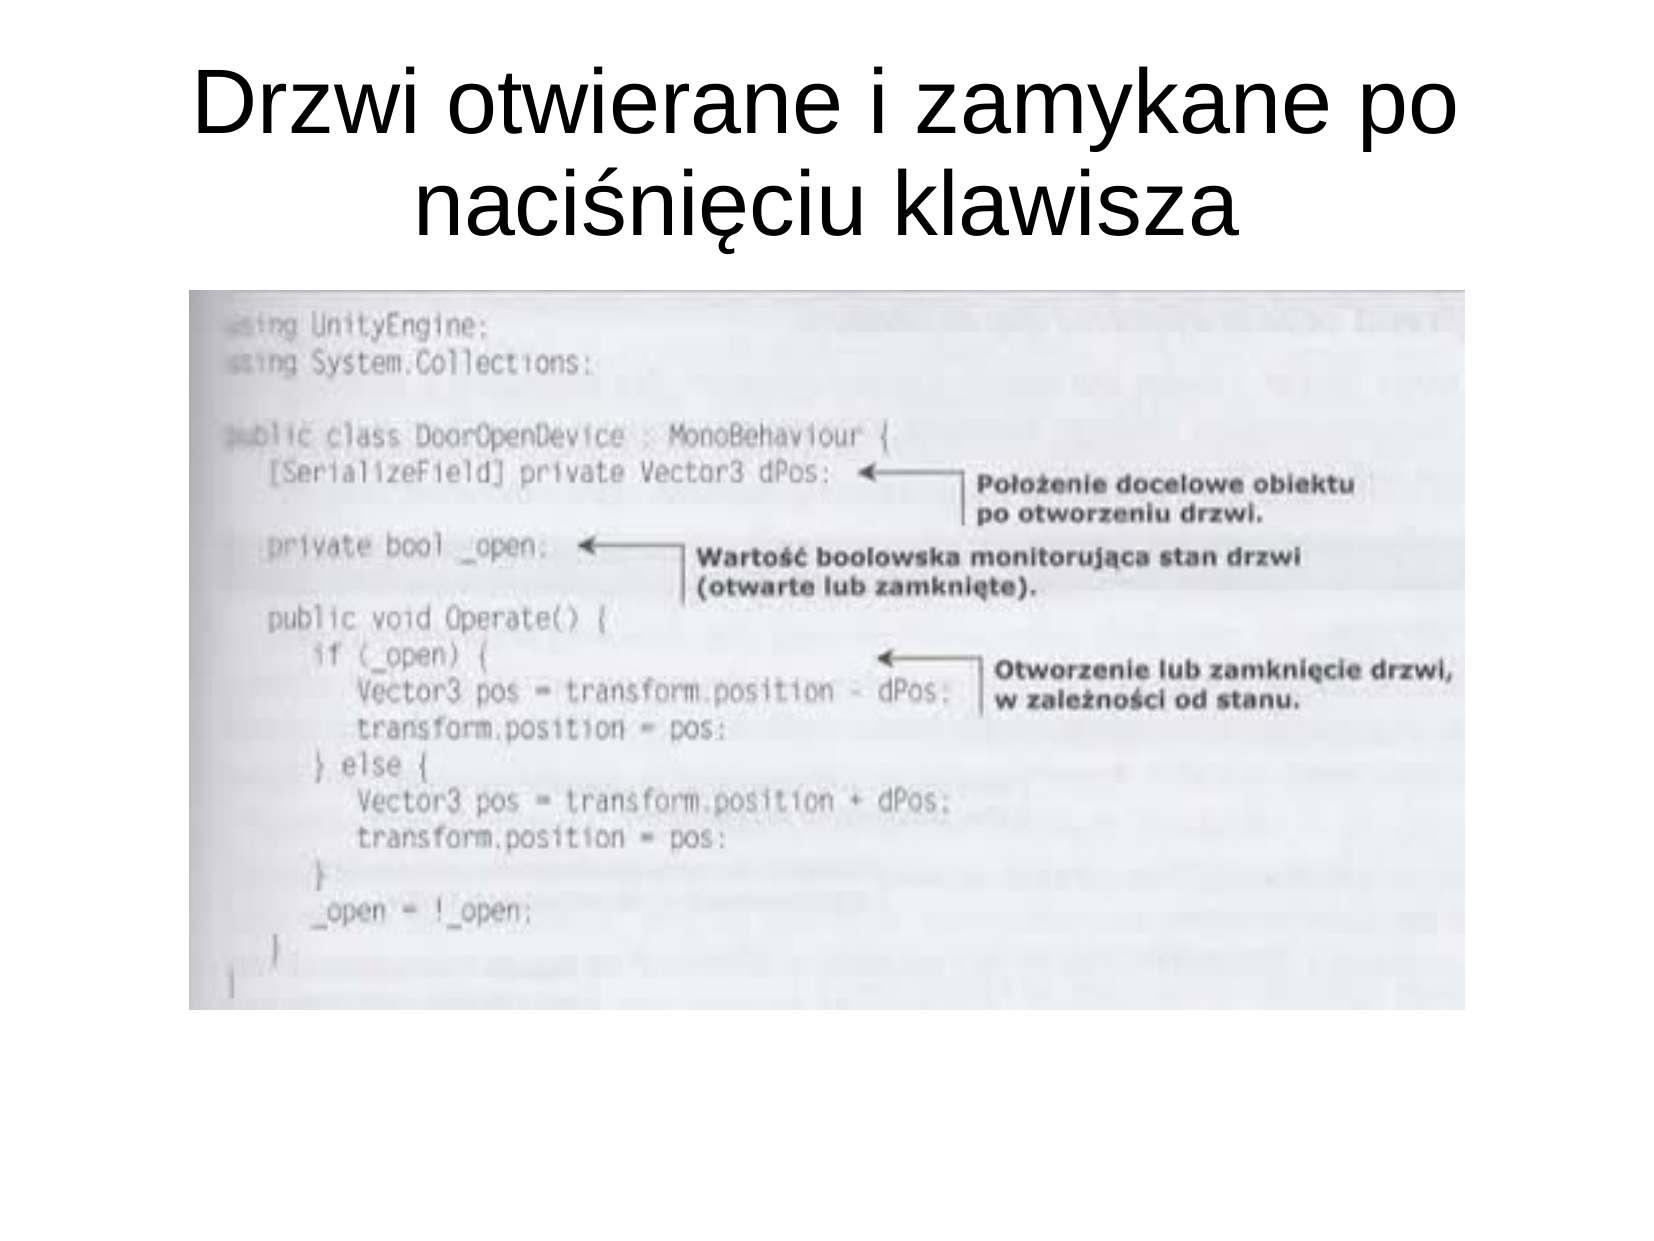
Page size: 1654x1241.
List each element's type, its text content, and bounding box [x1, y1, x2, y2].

picture [189, 290, 1465, 1010]
title Drzwi otwierane i zamykane po naciśnięciu klawisza [82, 49, 1571, 257]
